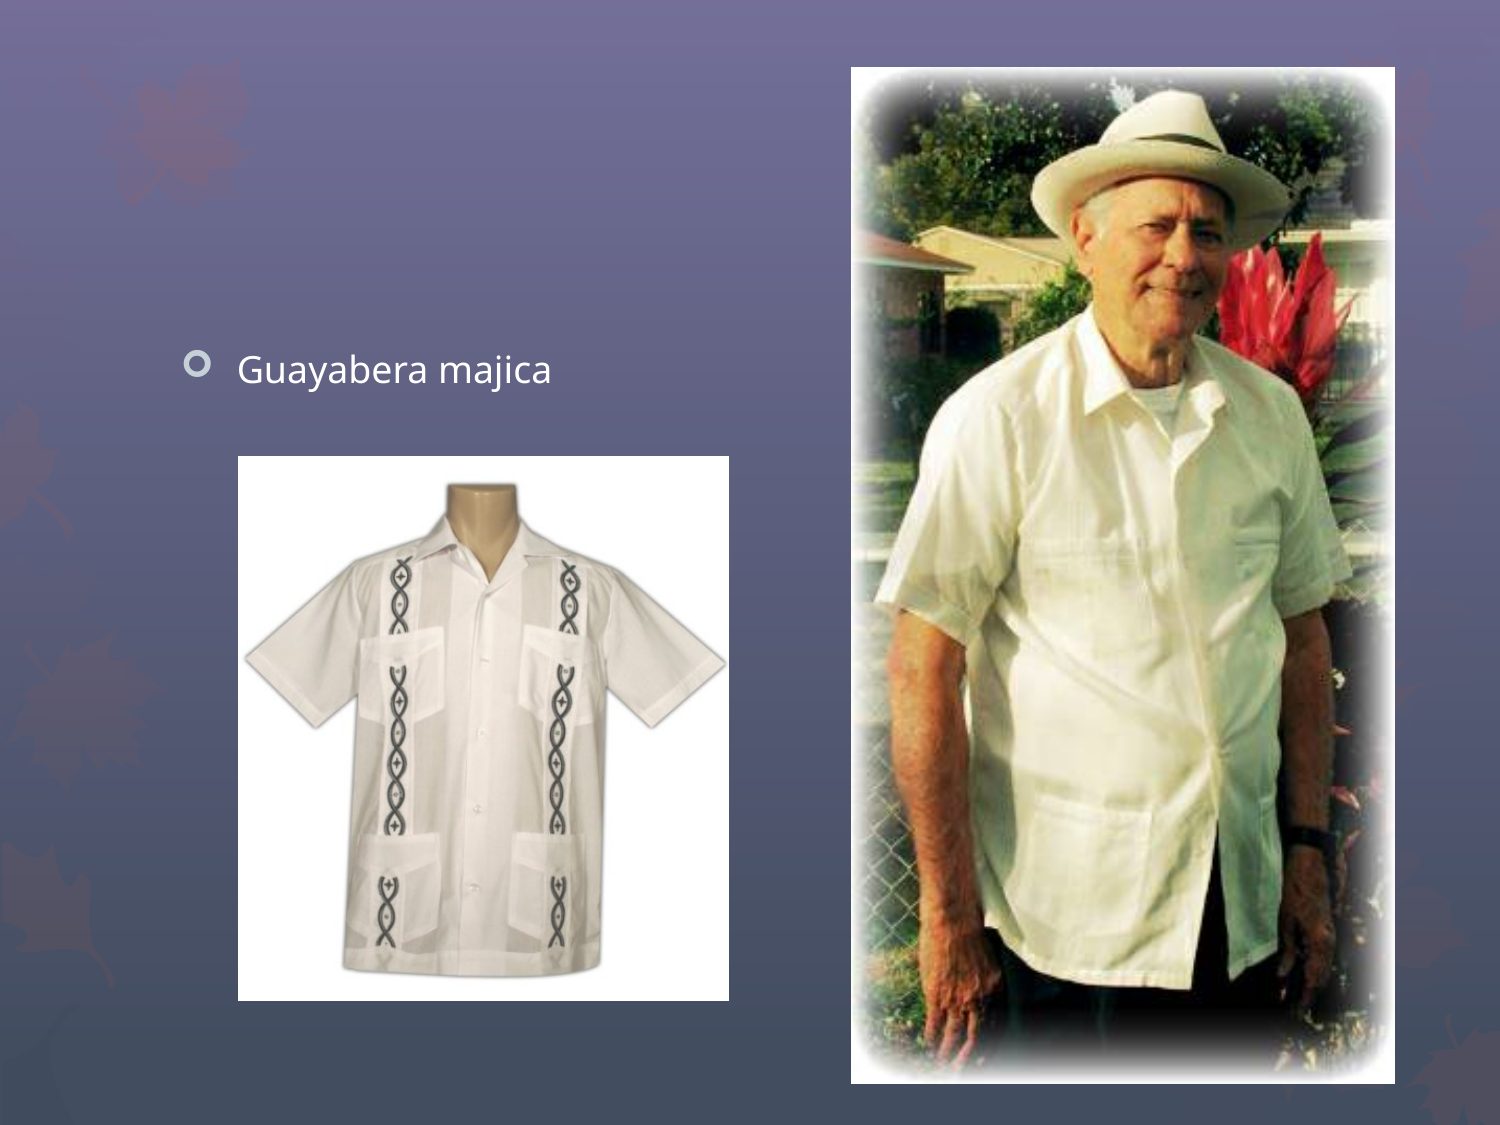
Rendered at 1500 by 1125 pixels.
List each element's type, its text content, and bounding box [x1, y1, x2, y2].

picture [238, 456, 729, 1001]
picture [851, 67, 1395, 1084]
list Guayabera majica [165, 296, 851, 962]
